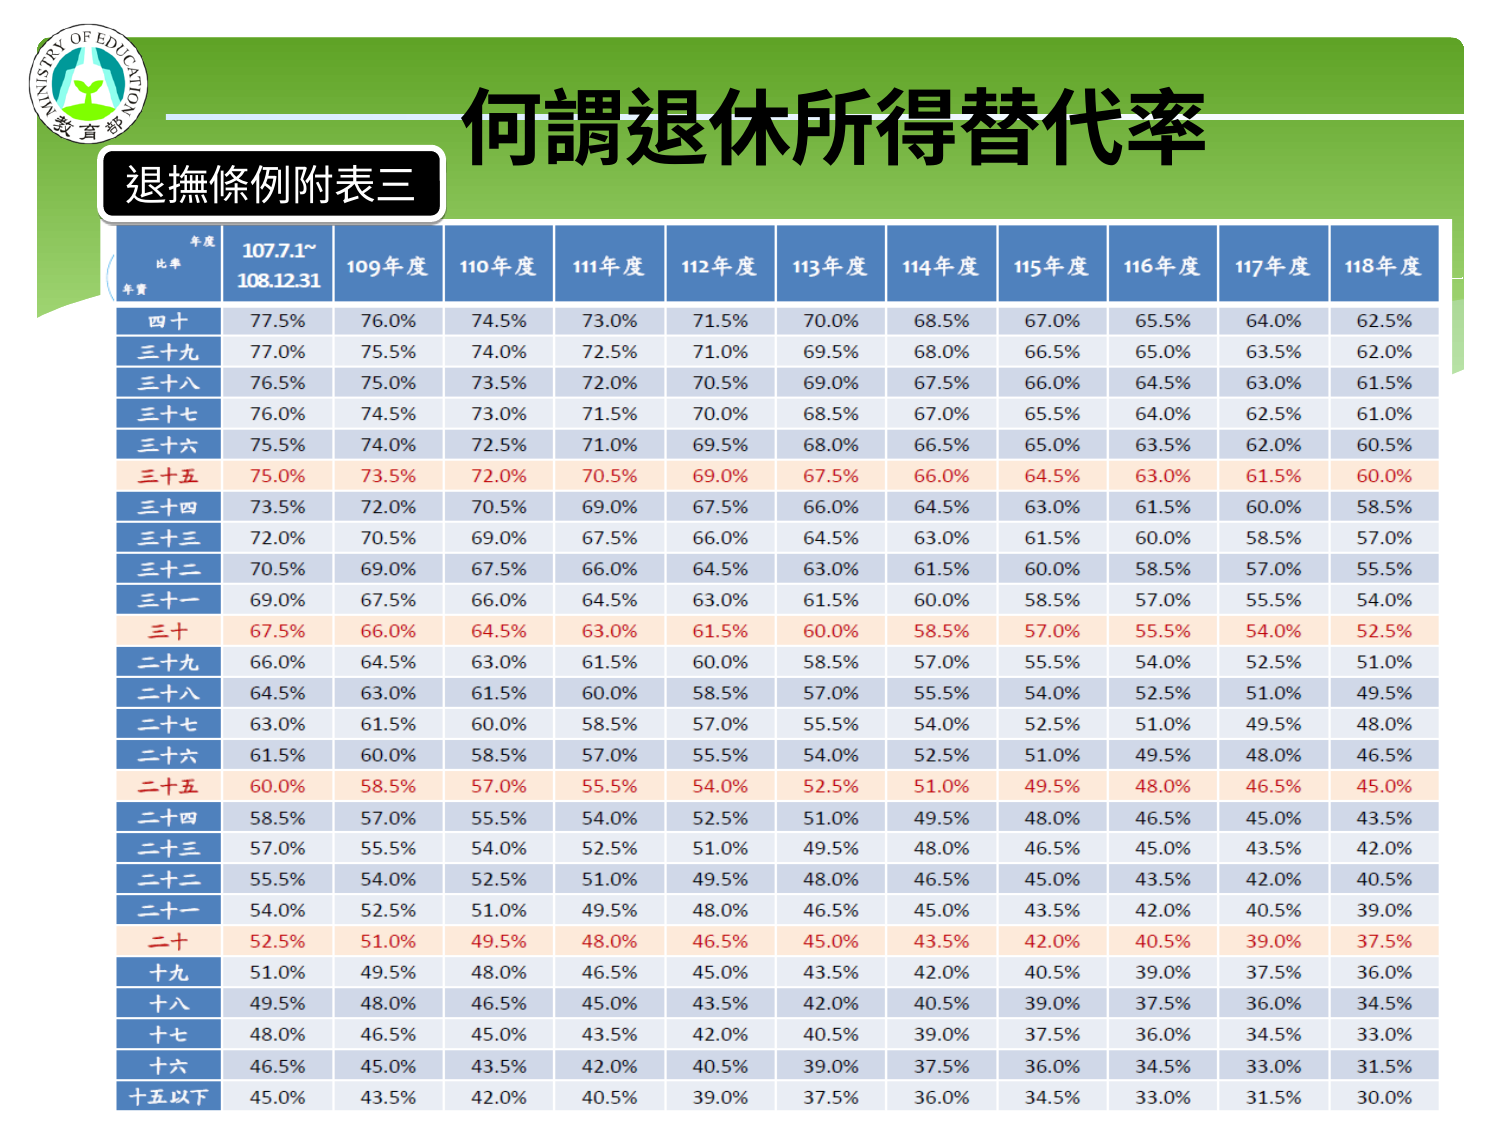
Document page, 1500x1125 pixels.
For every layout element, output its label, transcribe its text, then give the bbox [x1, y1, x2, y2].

text_box [100, 219, 1453, 1122]
picture [27, 22, 149, 145]
text_box 退撫條例附表三 [100, 147, 443, 219]
title 何謂退休所得替代率 [75, 66, 1426, 184]
